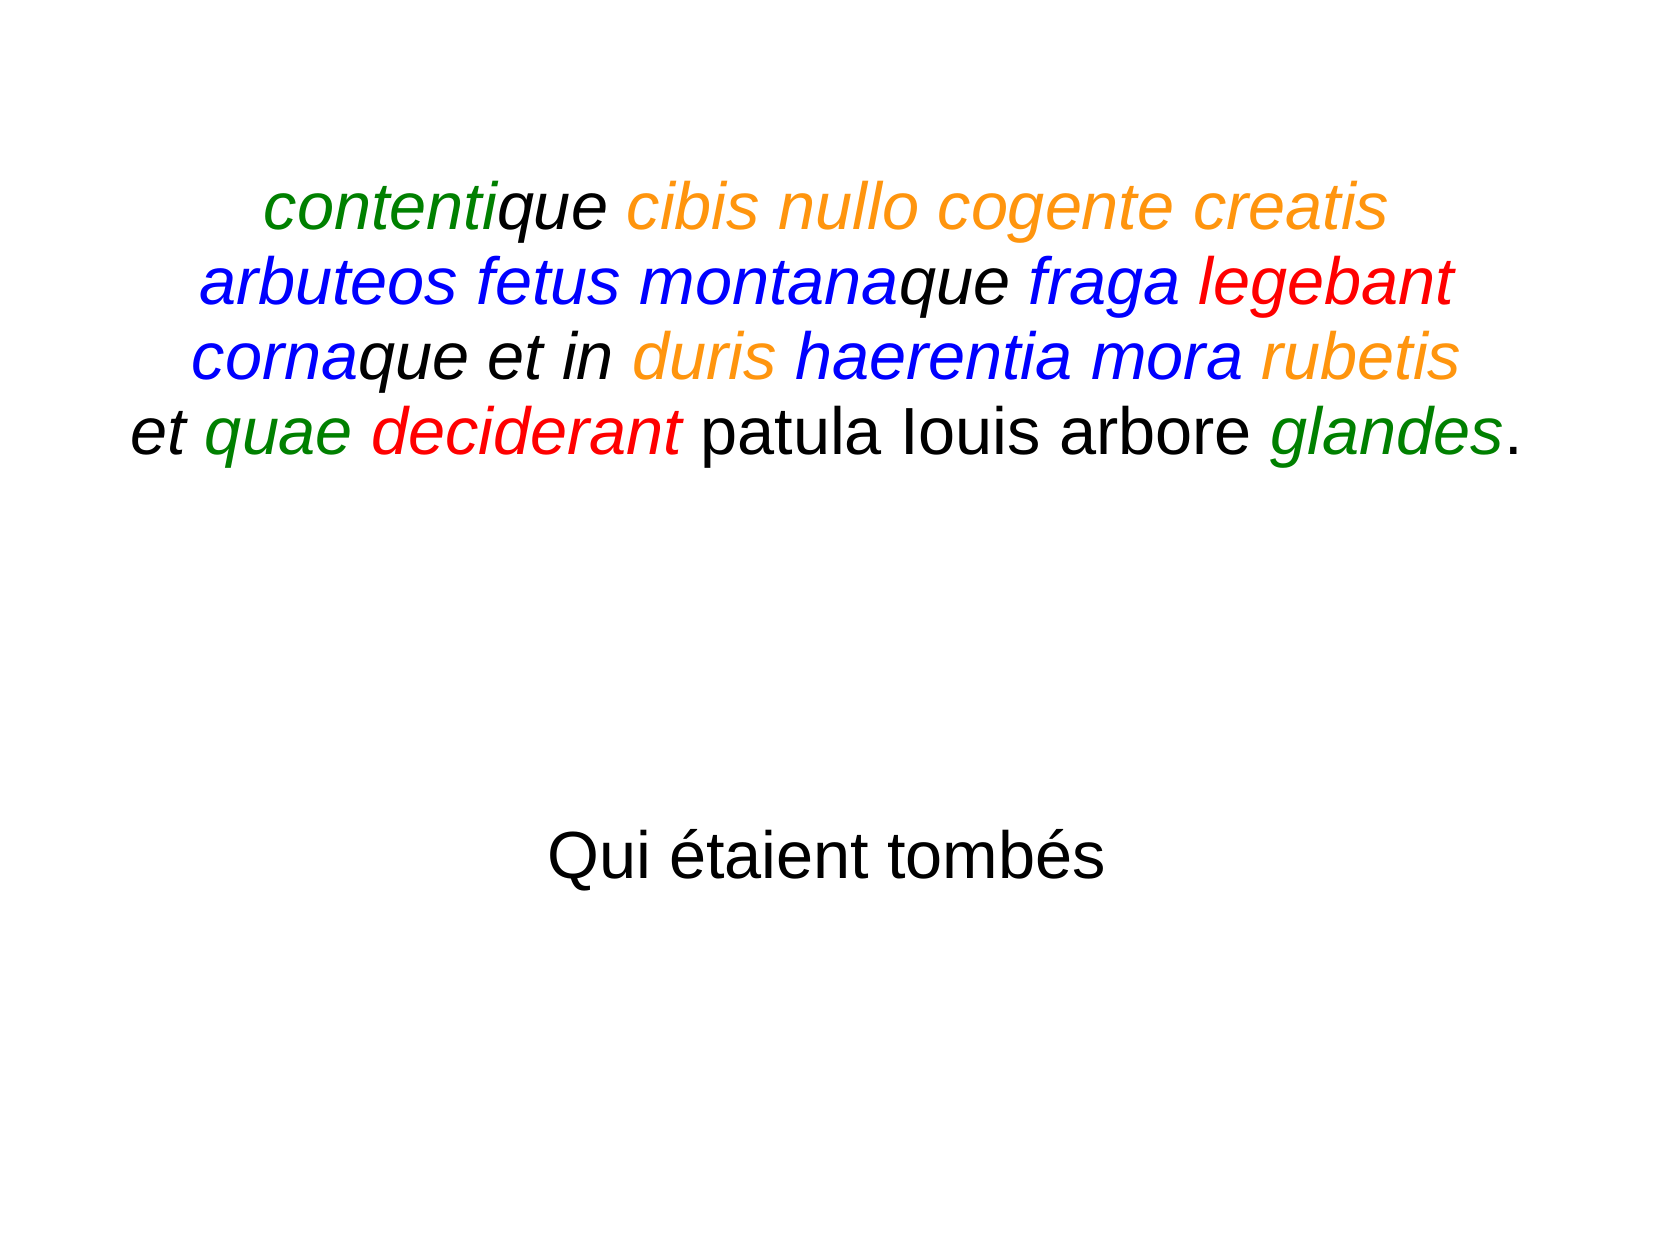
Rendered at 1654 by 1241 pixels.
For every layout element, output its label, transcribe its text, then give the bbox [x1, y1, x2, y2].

subtitle Qui étaient tombés [82, 602, 1571, 1109]
title contentique cibis nullo cogente creatis arbuteos fetus montanaque fraga legebant cornaque et in duris haerentia mora rubetis et quae deciderant patula Iouis arbore glandes. [47, 35, 1607, 603]
